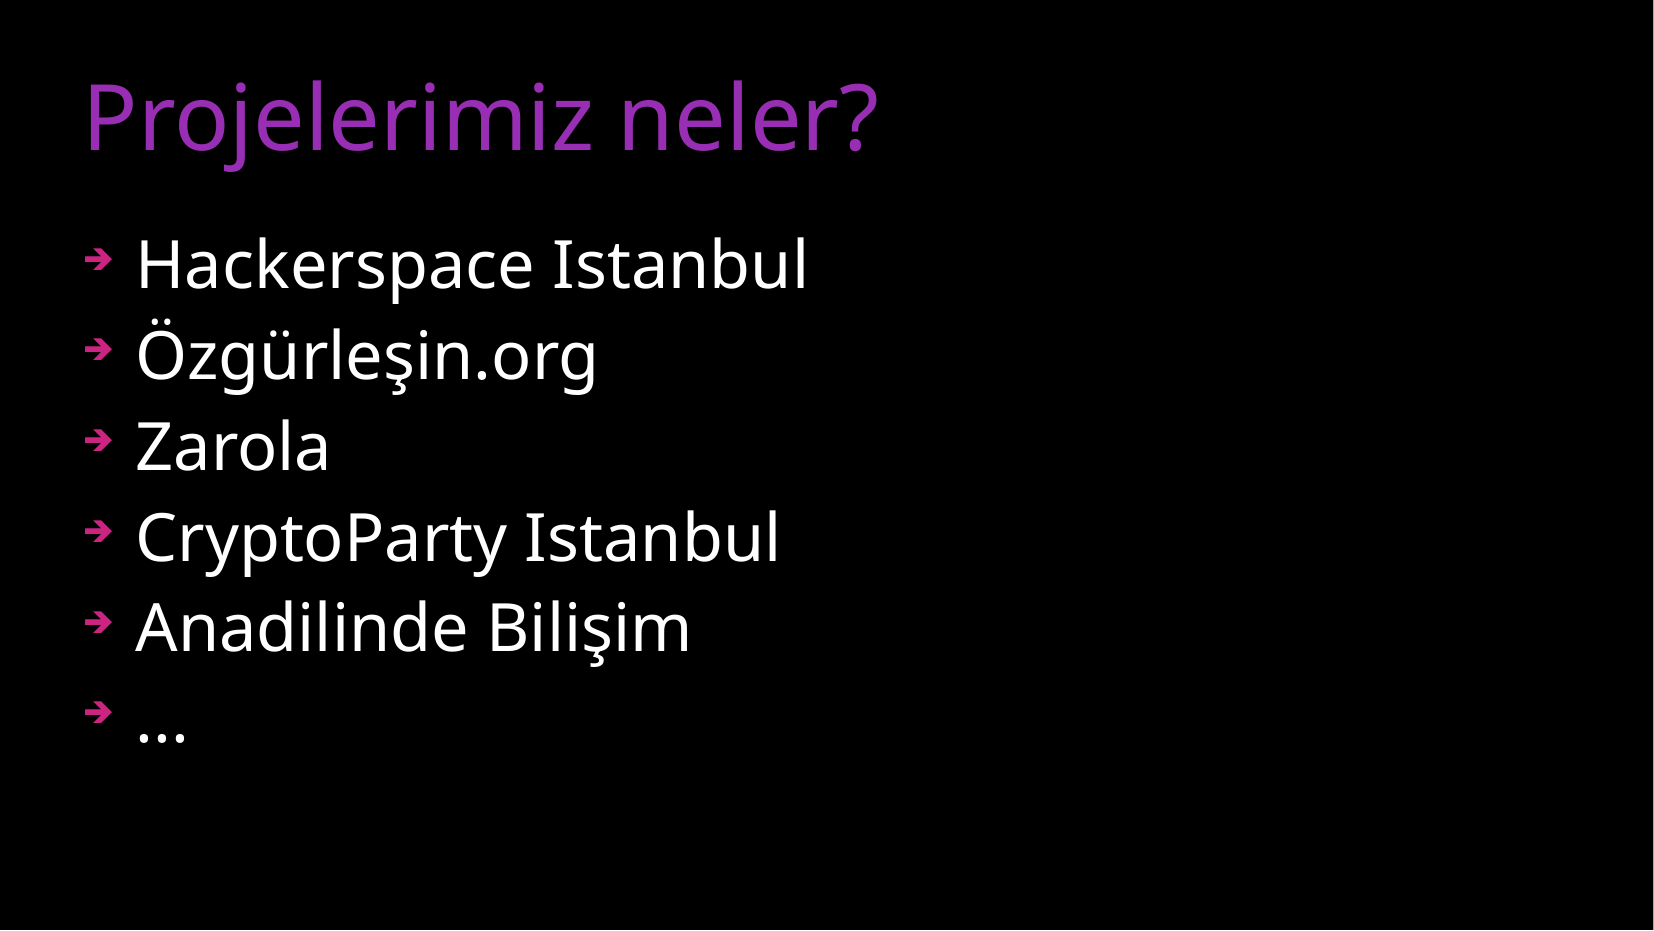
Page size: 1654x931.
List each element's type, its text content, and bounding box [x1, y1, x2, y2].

title Projelerimiz neler? [82, 37, 1571, 193]
subtitle Hackerspace Istanbul Özgürleşin.org Zarola CryptoParty Istanbul Anadilinde Bilişim ... [82, 217, 1571, 758]
